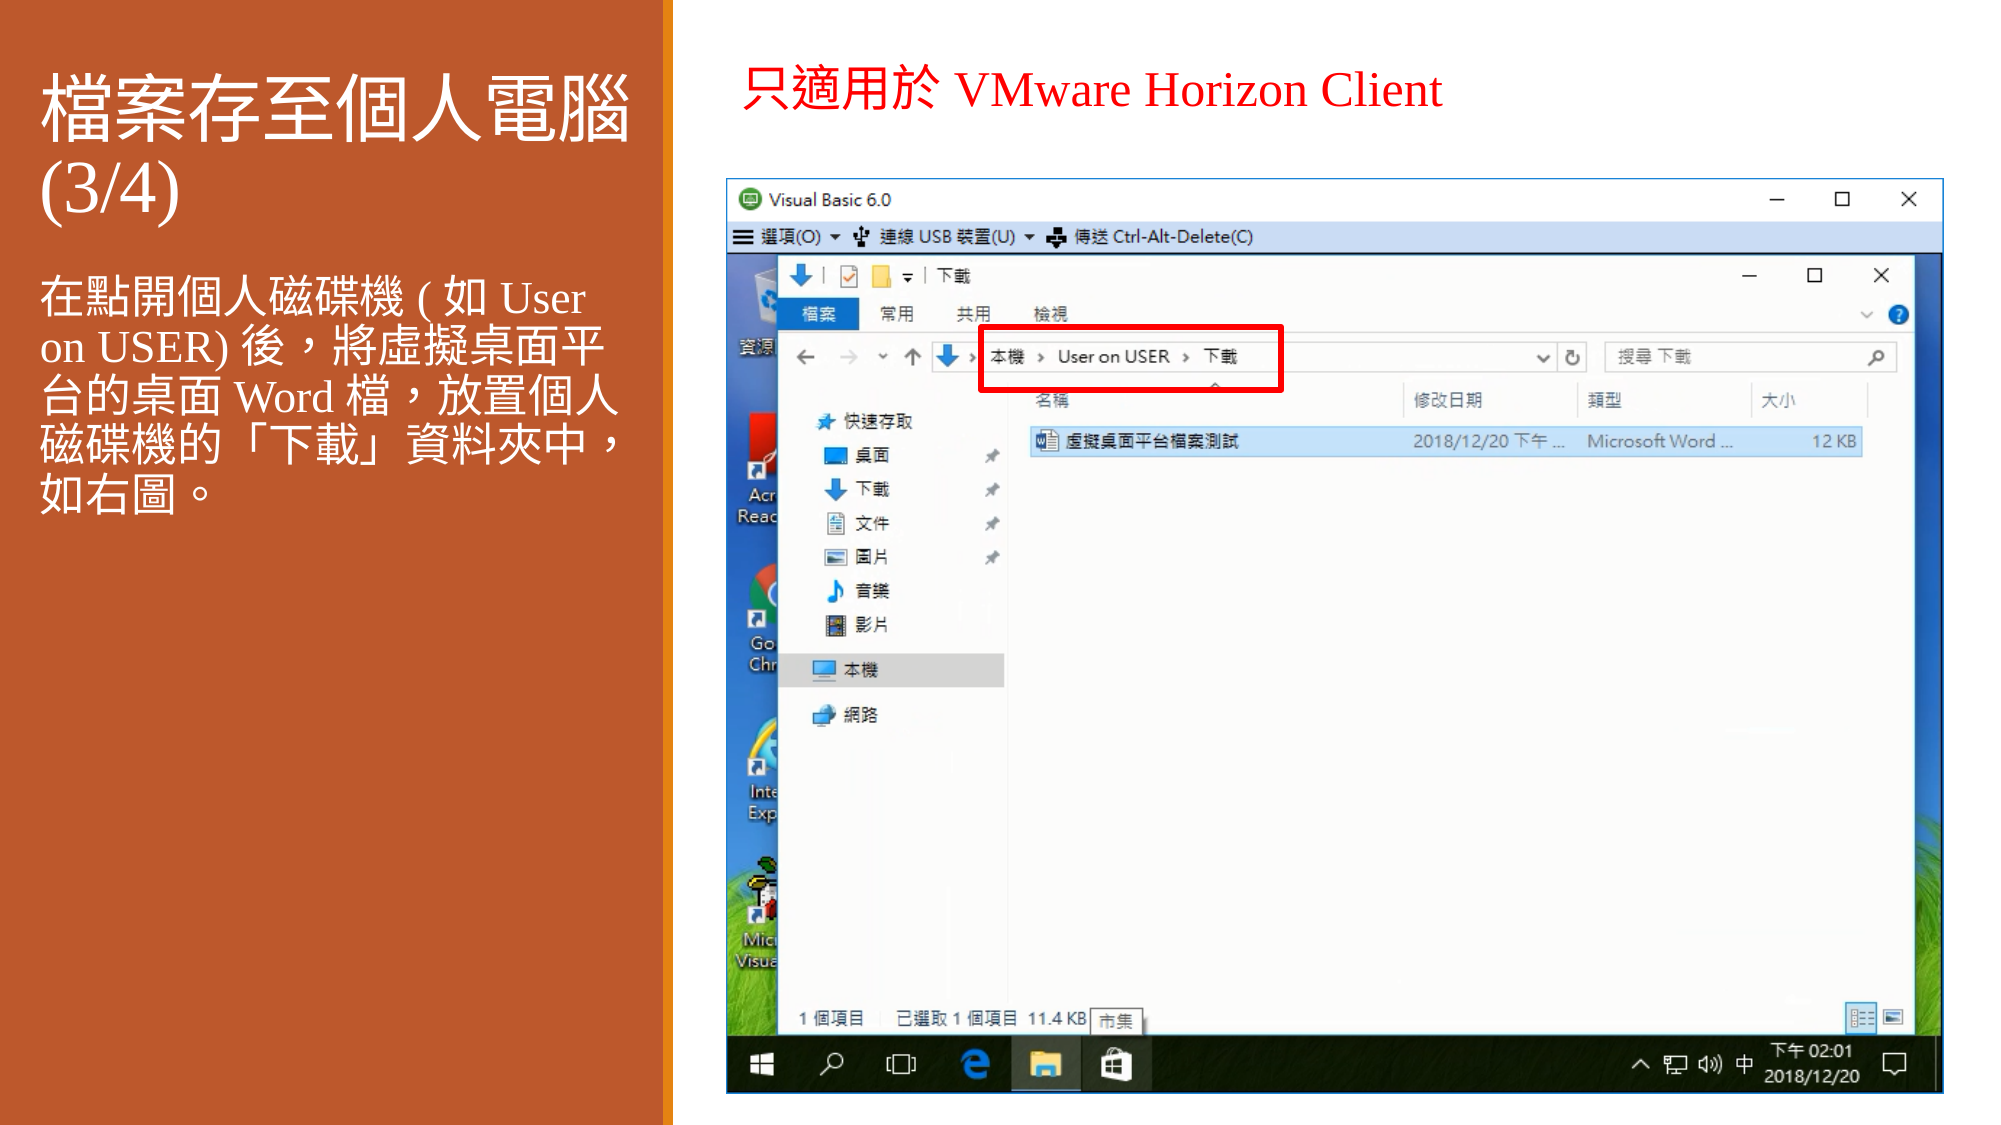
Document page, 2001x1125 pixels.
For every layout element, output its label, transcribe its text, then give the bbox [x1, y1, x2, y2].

picture [726, 178, 1944, 1094]
title 檔案存至個人電腦(3/4) [24, 42, 652, 236]
text_box 只適用於VMware Horizon Client [726, 49, 1466, 125]
list 在點開個人磁碟機(如User on USER)後，將虛擬桌面平台的桌面Word檔，放置個人磁碟機的「下載」資料夾中，如右圖。 [24, 266, 638, 1006]
